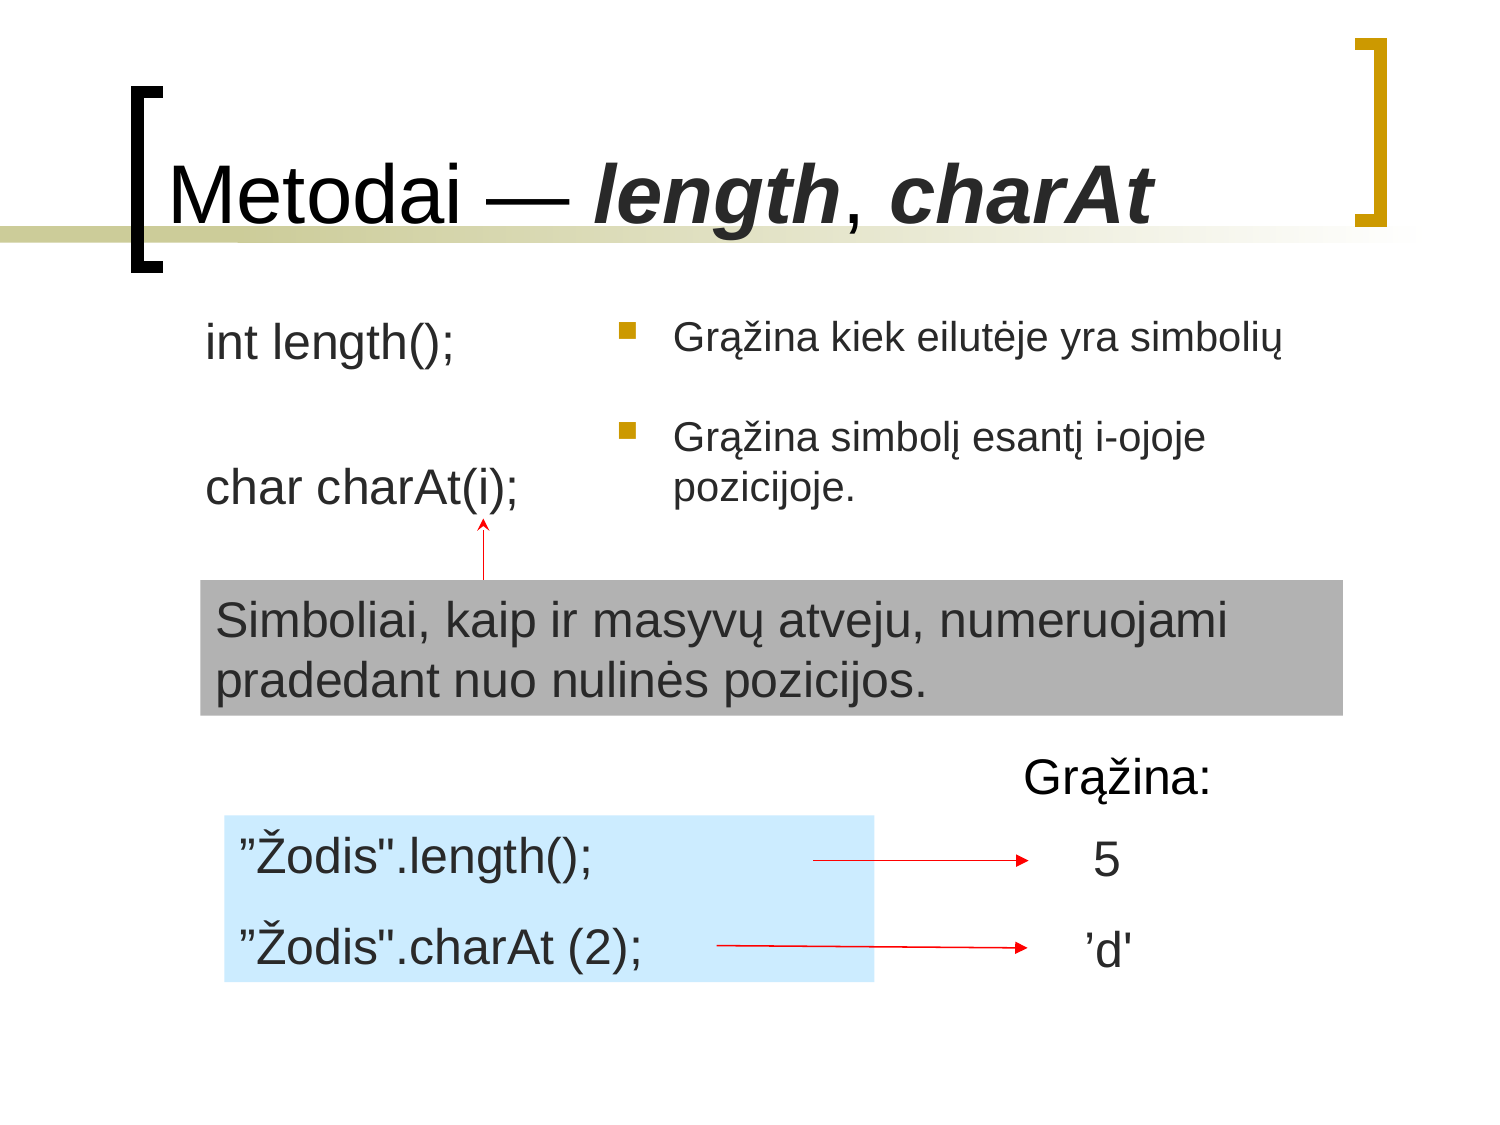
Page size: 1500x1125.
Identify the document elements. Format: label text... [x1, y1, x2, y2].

text_box Grąžina: [999, 737, 1237, 813]
text_box Grąžina kiek eilutėje yra simbolių Grąžina simbolį esantį i-ojoje pozicijoje. [601, 301, 1375, 531]
text_box Simboliai, kaip ir masyvų atveju, numeruojami pradedant nuo nulinės pozicijos. [200, 580, 1343, 716]
list int length(); char charAt(i); [191, 301, 549, 583]
title Metodai — length, charAt [152, 15, 1328, 248]
text_box ”Žodis".length(); ”Žodis".charAt (2); [224, 815, 875, 983]
text_box 5 ’d' [1069, 818, 1253, 986]
